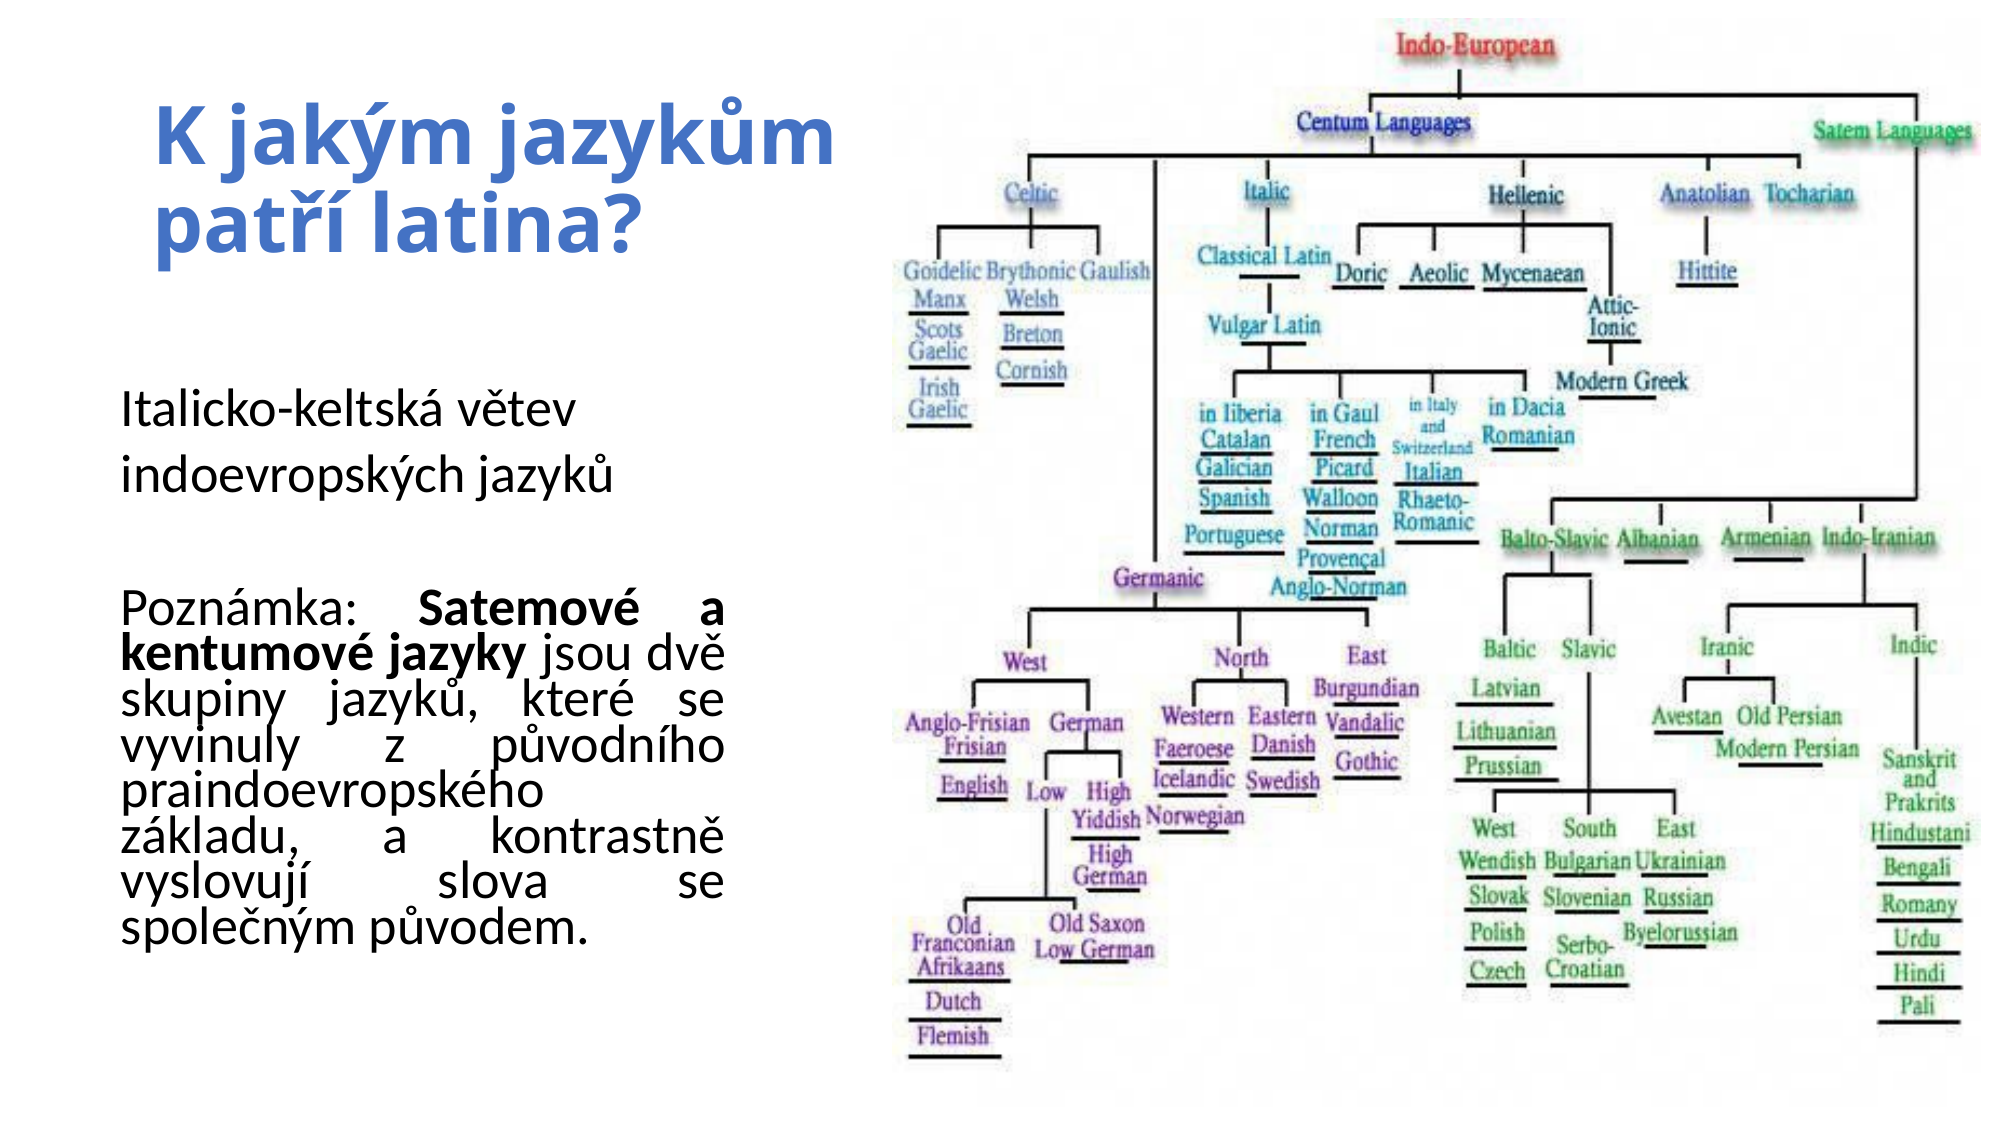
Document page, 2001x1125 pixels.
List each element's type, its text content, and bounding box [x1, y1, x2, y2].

list Italicko-keltská větev indoevropských jazyků Poznámka: Satemové a kentumové jazyky jsou dvě skupiny jazyků, které se vyvinuly z původního praindoevropského základu, a kontrastně vyslovují slova se společným původem. [105, 382, 742, 1014]
title K jakým jazykům patří latina? [137, 87, 892, 278]
picture [892, 18, 1981, 1107]
